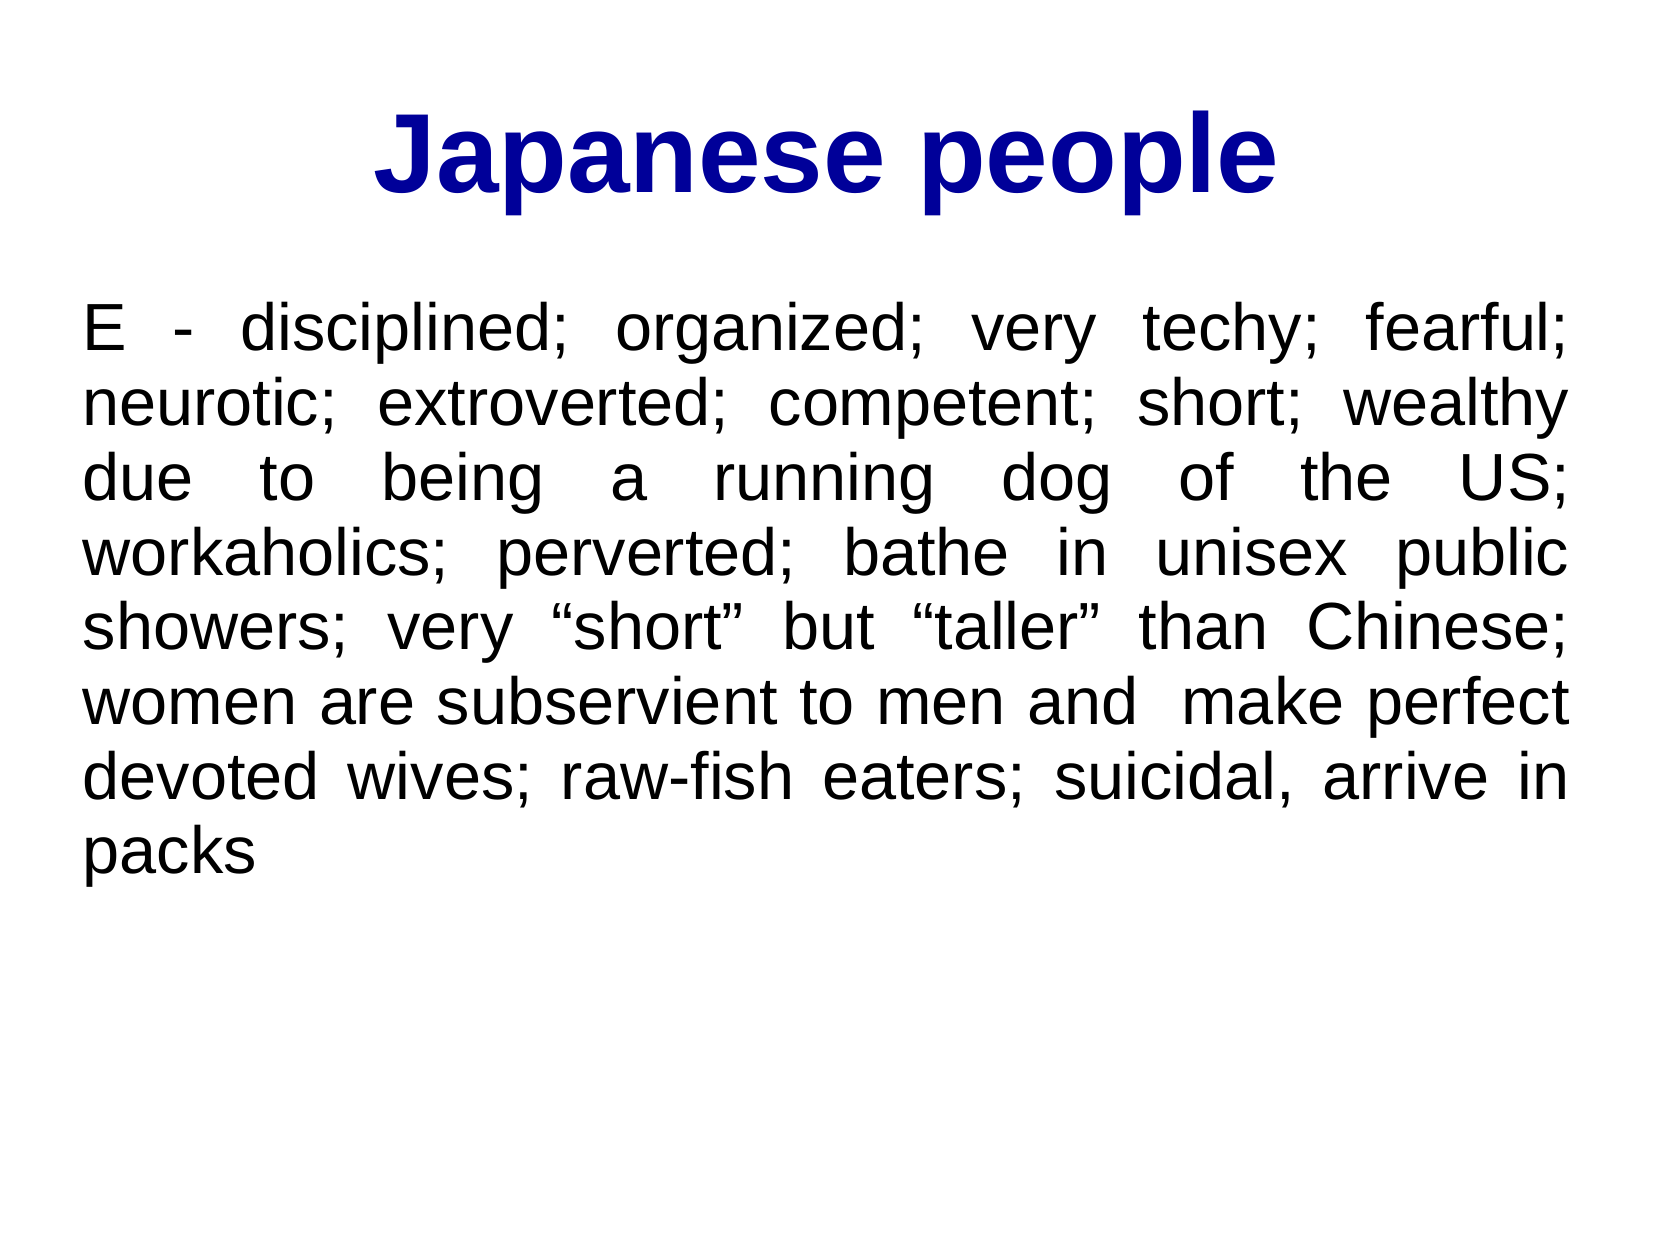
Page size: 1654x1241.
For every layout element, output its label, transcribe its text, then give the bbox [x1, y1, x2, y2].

list E - disciplined; organized; very techy; fearful; neurotic; extroverted; competent; short; wealthy due to being a running dog of the US; workaholics; perverted; bathe in unisex public showers; very “short” but “taller” than Chinese; women are subservient to men and make perfect devoted wives; raw-fish eaters; suicidal, arrive in packs [82, 290, 1571, 1109]
title Japanese people [82, 49, 1571, 257]
